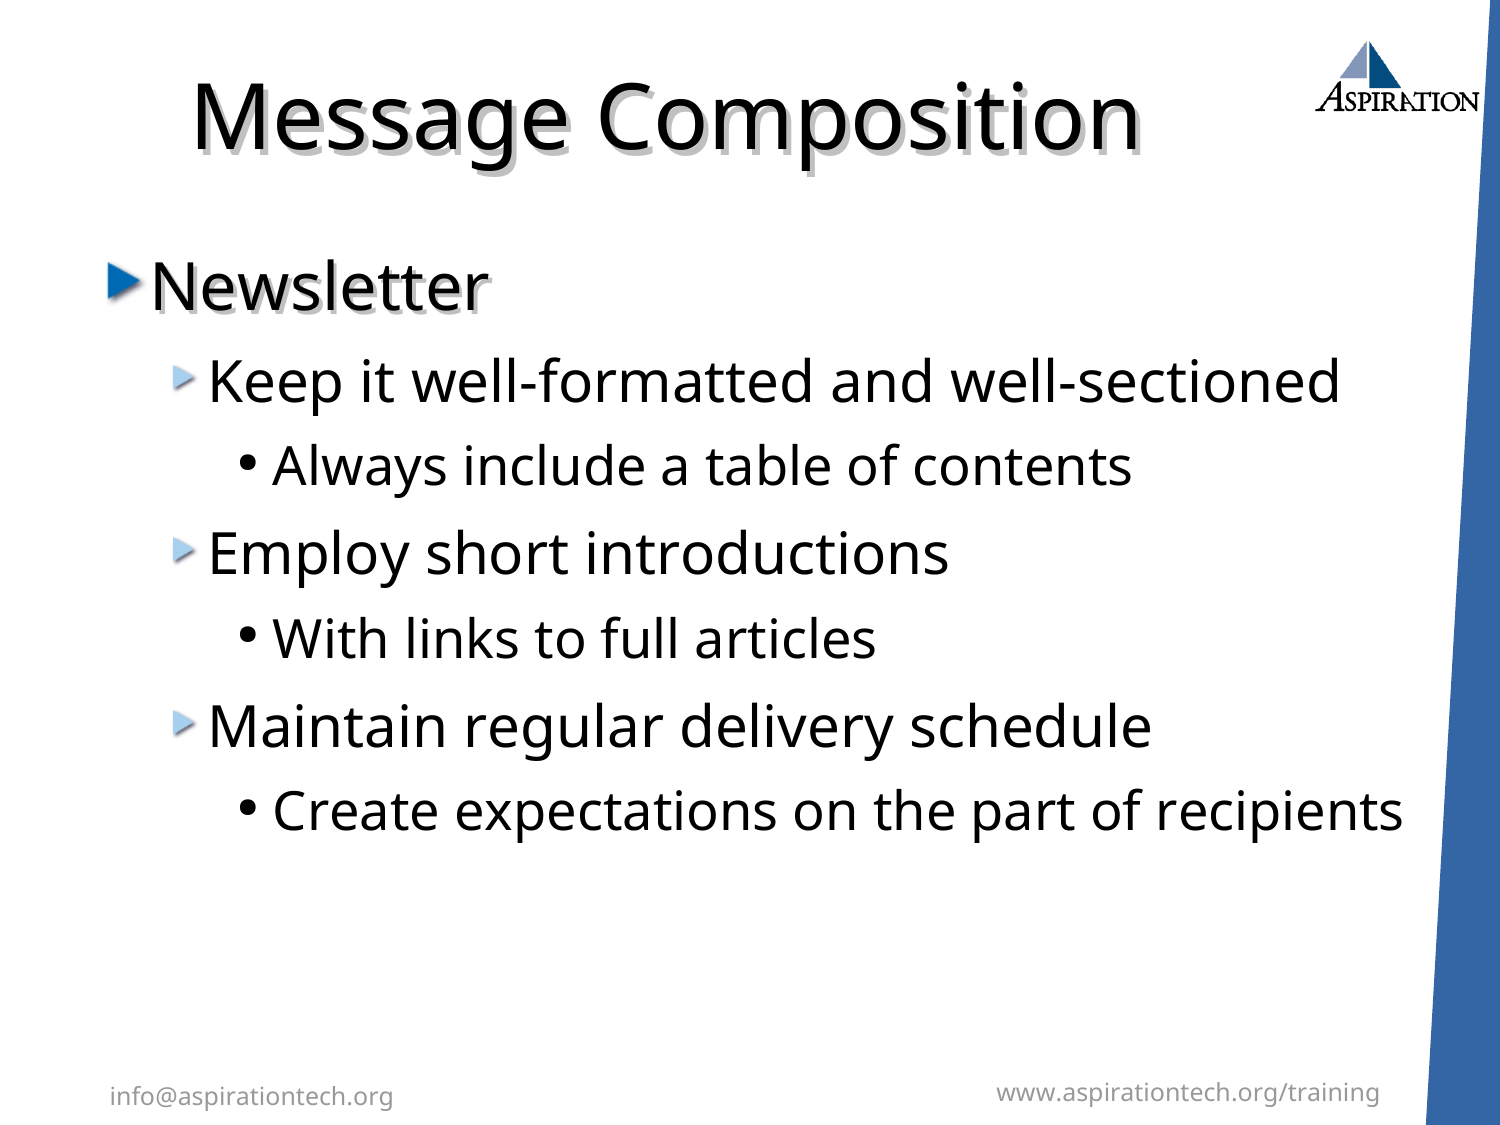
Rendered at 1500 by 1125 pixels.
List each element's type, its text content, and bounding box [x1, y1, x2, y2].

list Newsletter Keep it well-formatted and well-sectioned Always include a table of contents Employ short introductions With links to full articles Maintain regular delivery schedule Create expectations on the part of recipients [49, 238, 1447, 892]
picture [1315, 41, 1480, 120]
title Message Composition [49, 19, 1284, 206]
